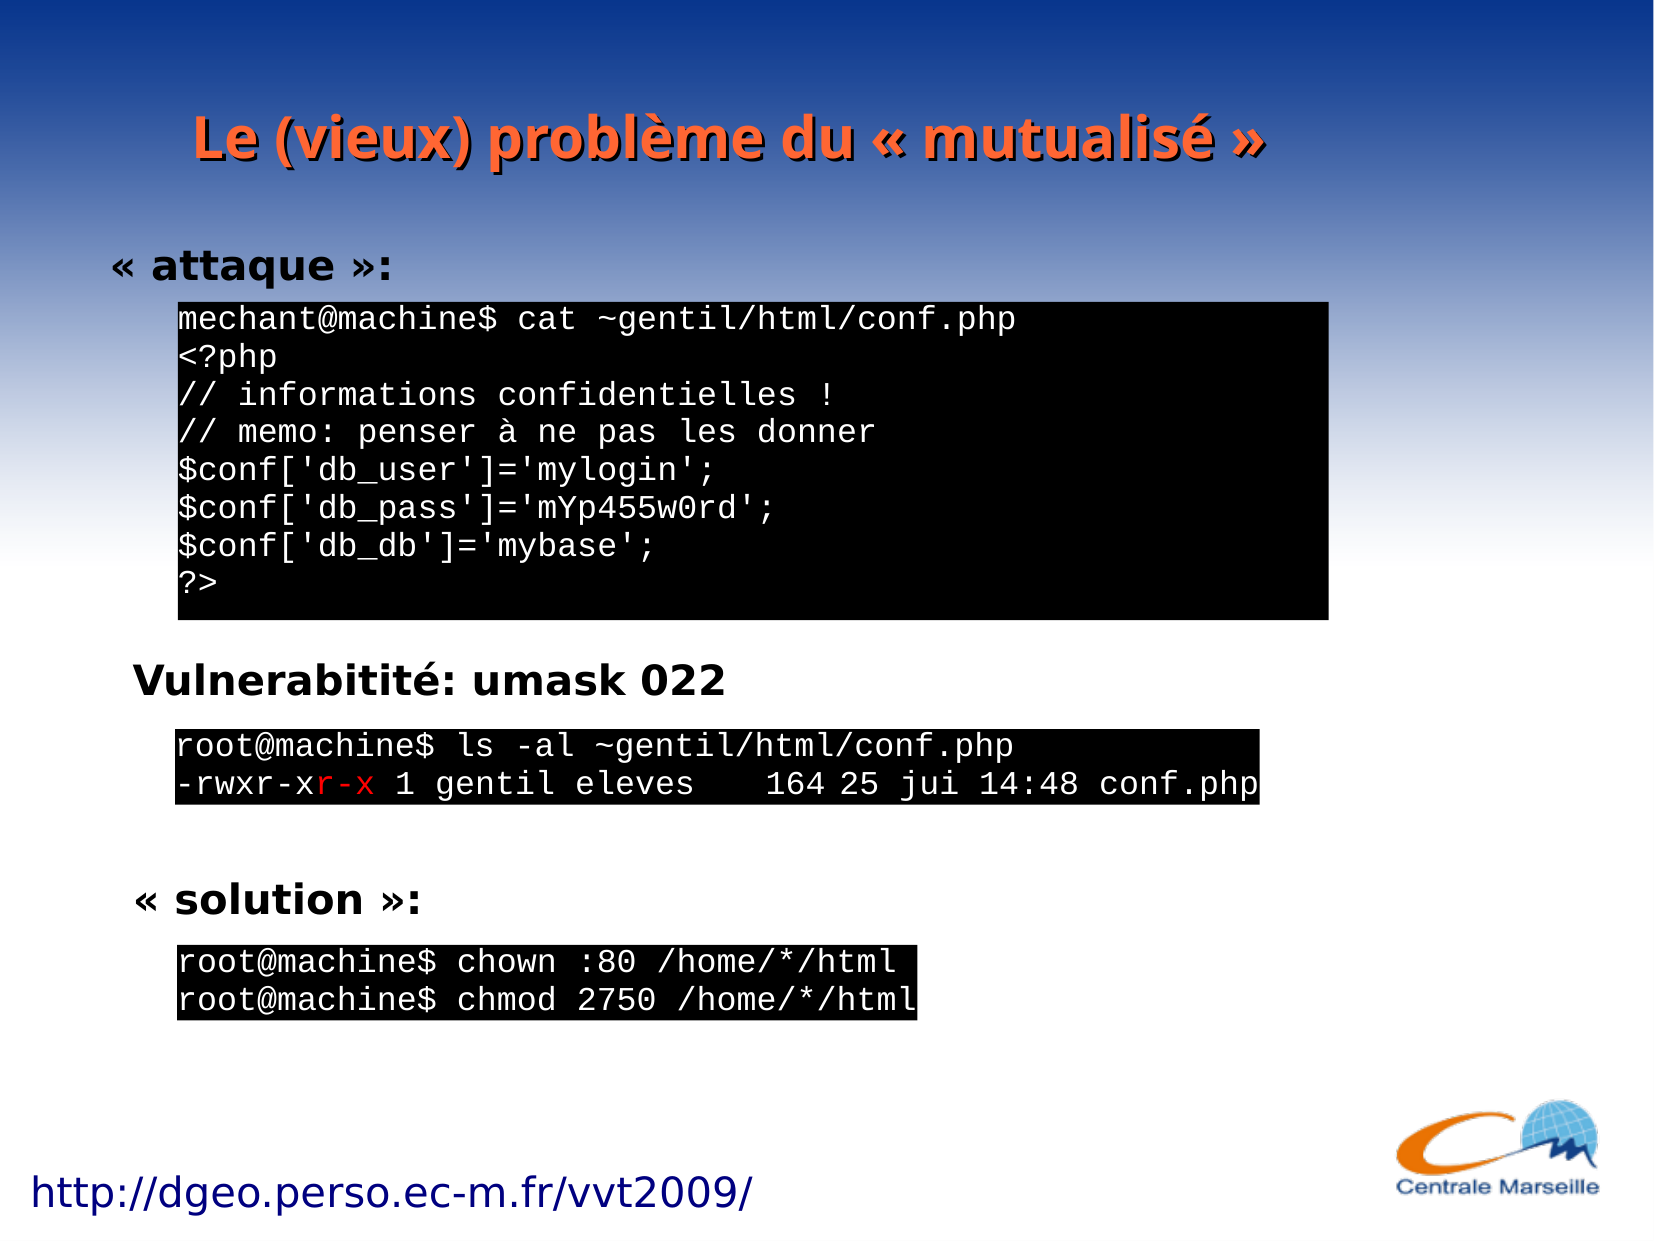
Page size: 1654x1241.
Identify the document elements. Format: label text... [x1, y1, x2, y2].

text_box « solution »: [118, 868, 438, 932]
picture [0, 0, 1654, 1241]
text_box mechant@machine$ cat ~gentil/html/conf.php <?php // informations confidentielles ! // memo: penser à ne pas les donner $conf['db_user']='mylogin'; $conf['db_pass']='mYp455w0rd'; $conf['db_db']='mybase'; ?> [177, 301, 1329, 621]
text_box root@machine$ chown :80 /home/*/html root@machine$ chmod 2750 /home/*/html [177, 944, 918, 1021]
text_box root@machine$ ls -al ~gentil/html/conf.php -rwxr-xr-x 1 gentil eleves 164 25 jui 14:48 conf.php [175, 729, 1260, 805]
text_box Vulnerabitité: umask 022 [117, 649, 743, 713]
text_box Le (vieux) problème du « mutualisé » [177, 88, 1536, 177]
text_box « attaque »: [94, 234, 487, 298]
text_box http://dgeo.perso.ec-m.fr/vvt2009/ [15, 1161, 782, 1232]
